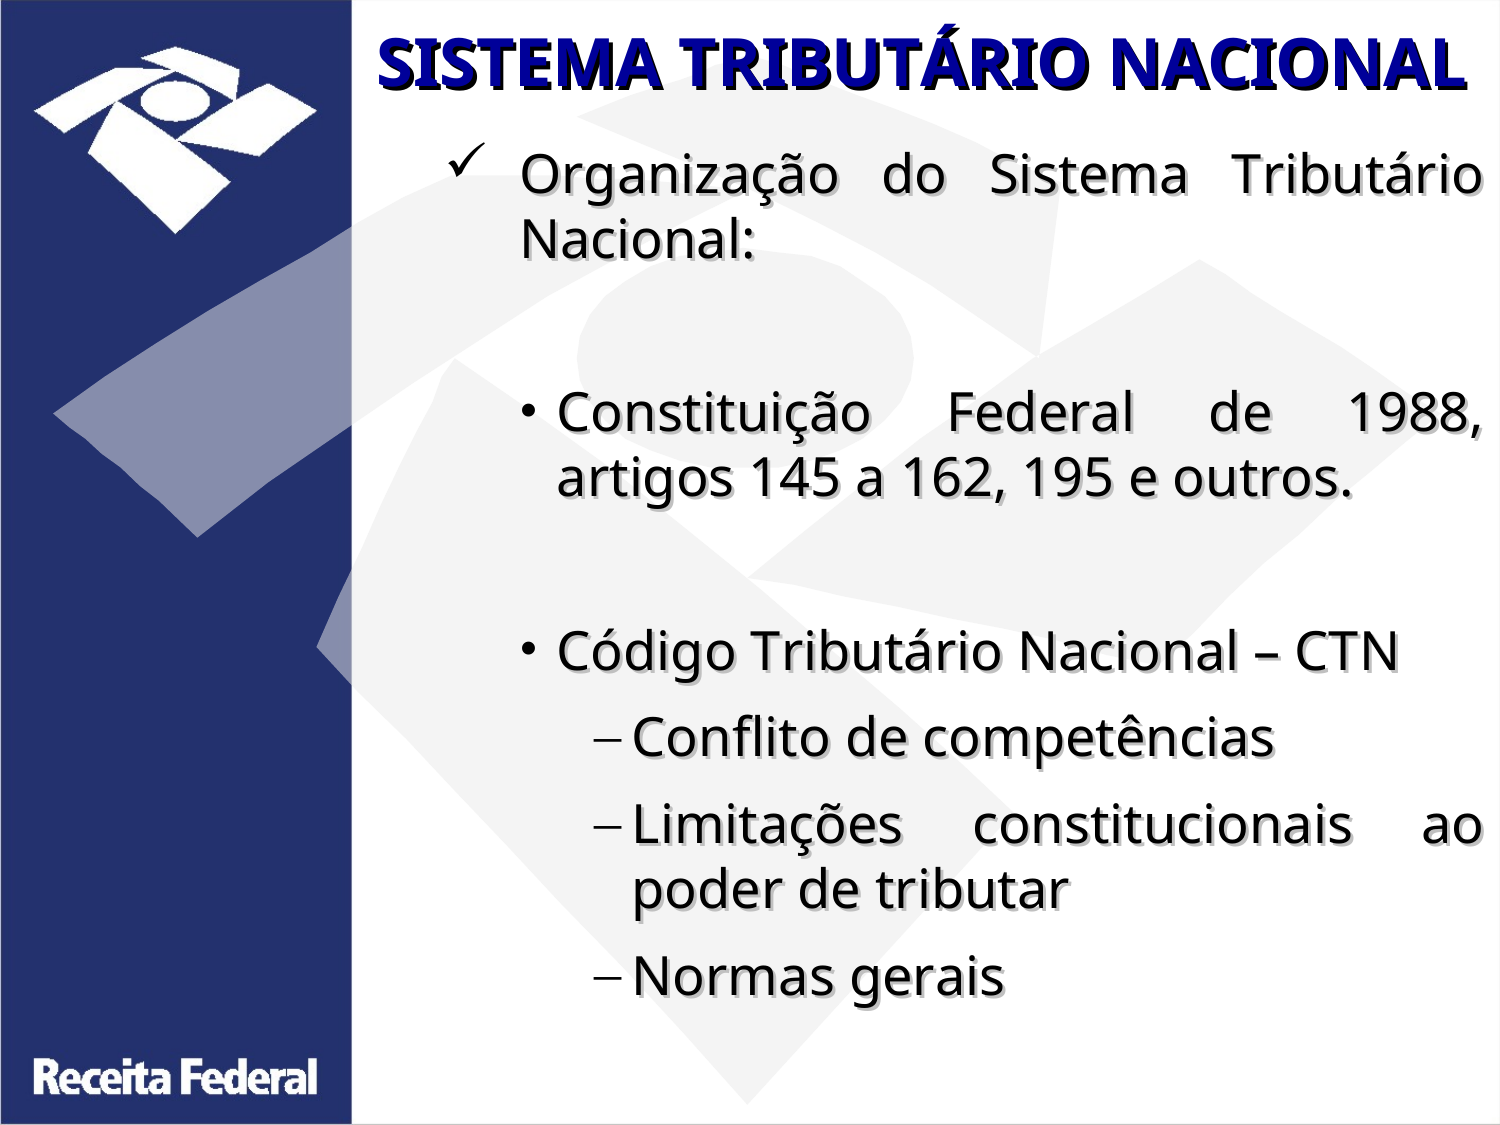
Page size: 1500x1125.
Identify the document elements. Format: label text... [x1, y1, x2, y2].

picture [0, 0, 1500, 1125]
text_box SISTEMA TRIBUTÁRIO NACIONAL [309, 0, 1500, 148]
text_box Organização do Sistema Tributário Nacional: Constituição Federal de 1988, artigos 145 a 162, 195 e outros. Código Tributário Nacional – CTN Conflito de competências Limitações constitucionais ao poder de tributar Normas gerais [354, 148, 1500, 1075]
